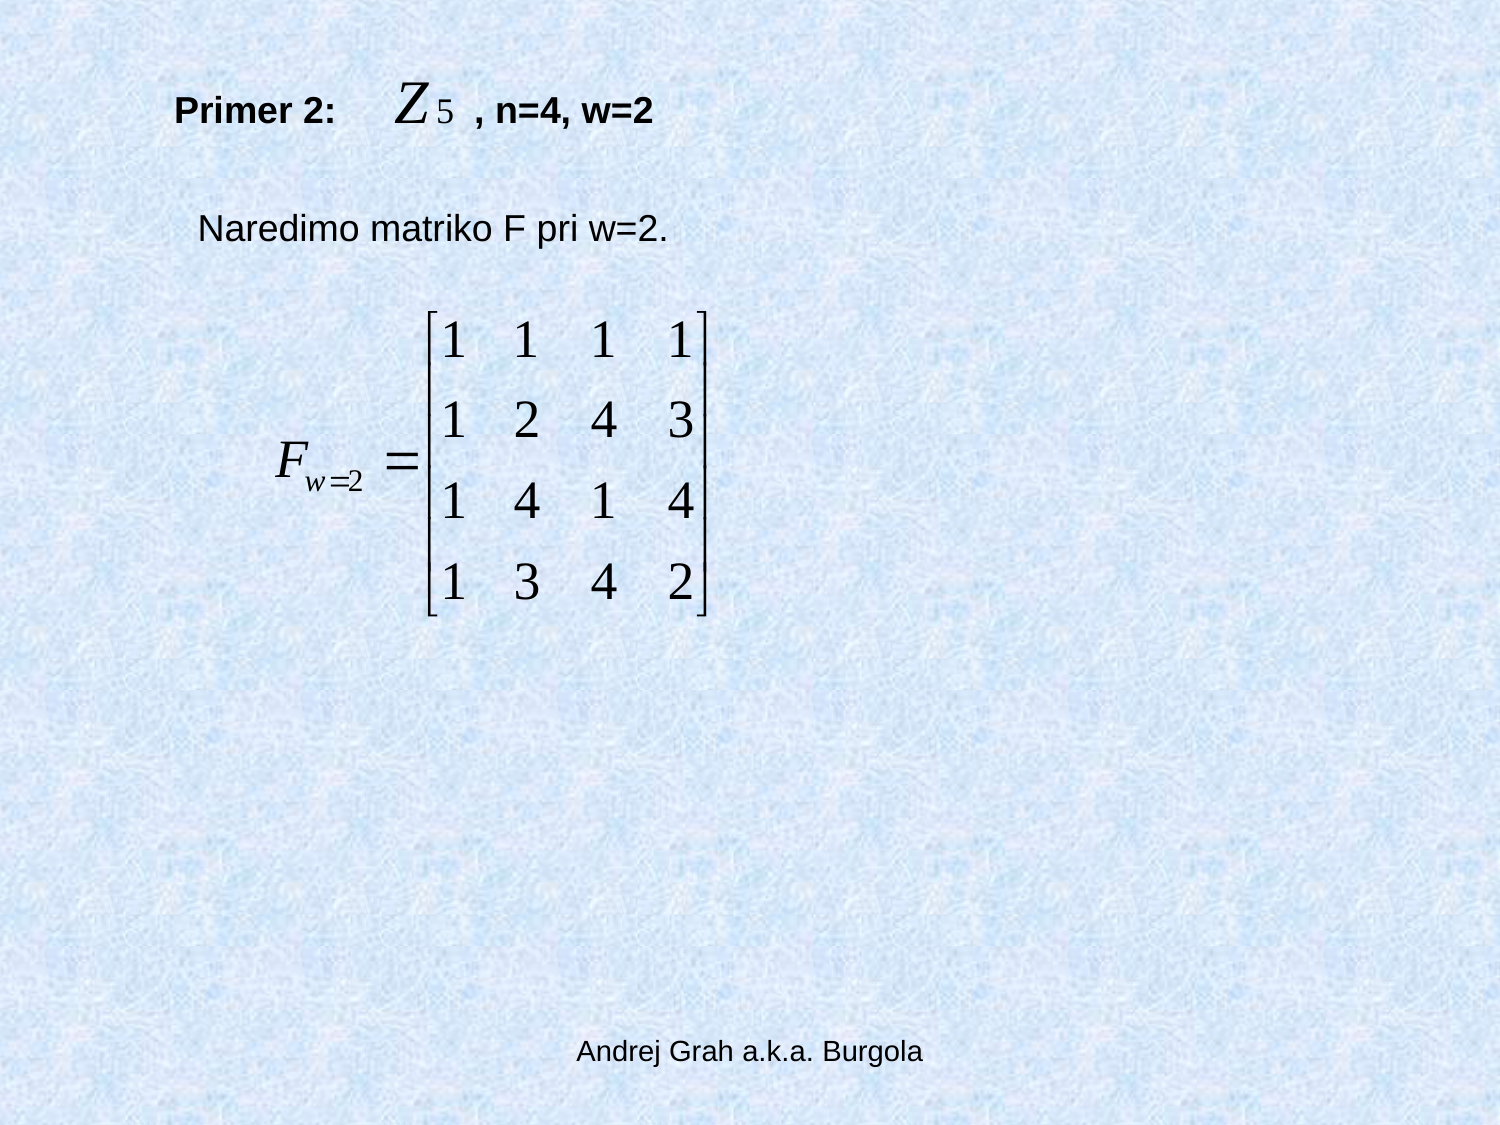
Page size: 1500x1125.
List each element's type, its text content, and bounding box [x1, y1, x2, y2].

text_box Primer 2: , n=4, w=2 [159, 78, 383, 139]
chart [383, 66, 467, 139]
text_box Naredimo matriko F pri w=2. [183, 196, 857, 257]
chart [265, 302, 727, 626]
text_box Primer 2: , n=4, w=2 [467, 78, 1247, 139]
picture [0, 0, 1500, 1125]
text_box Andrej Grah a.k.a. Burgola [512, 1024, 988, 1103]
